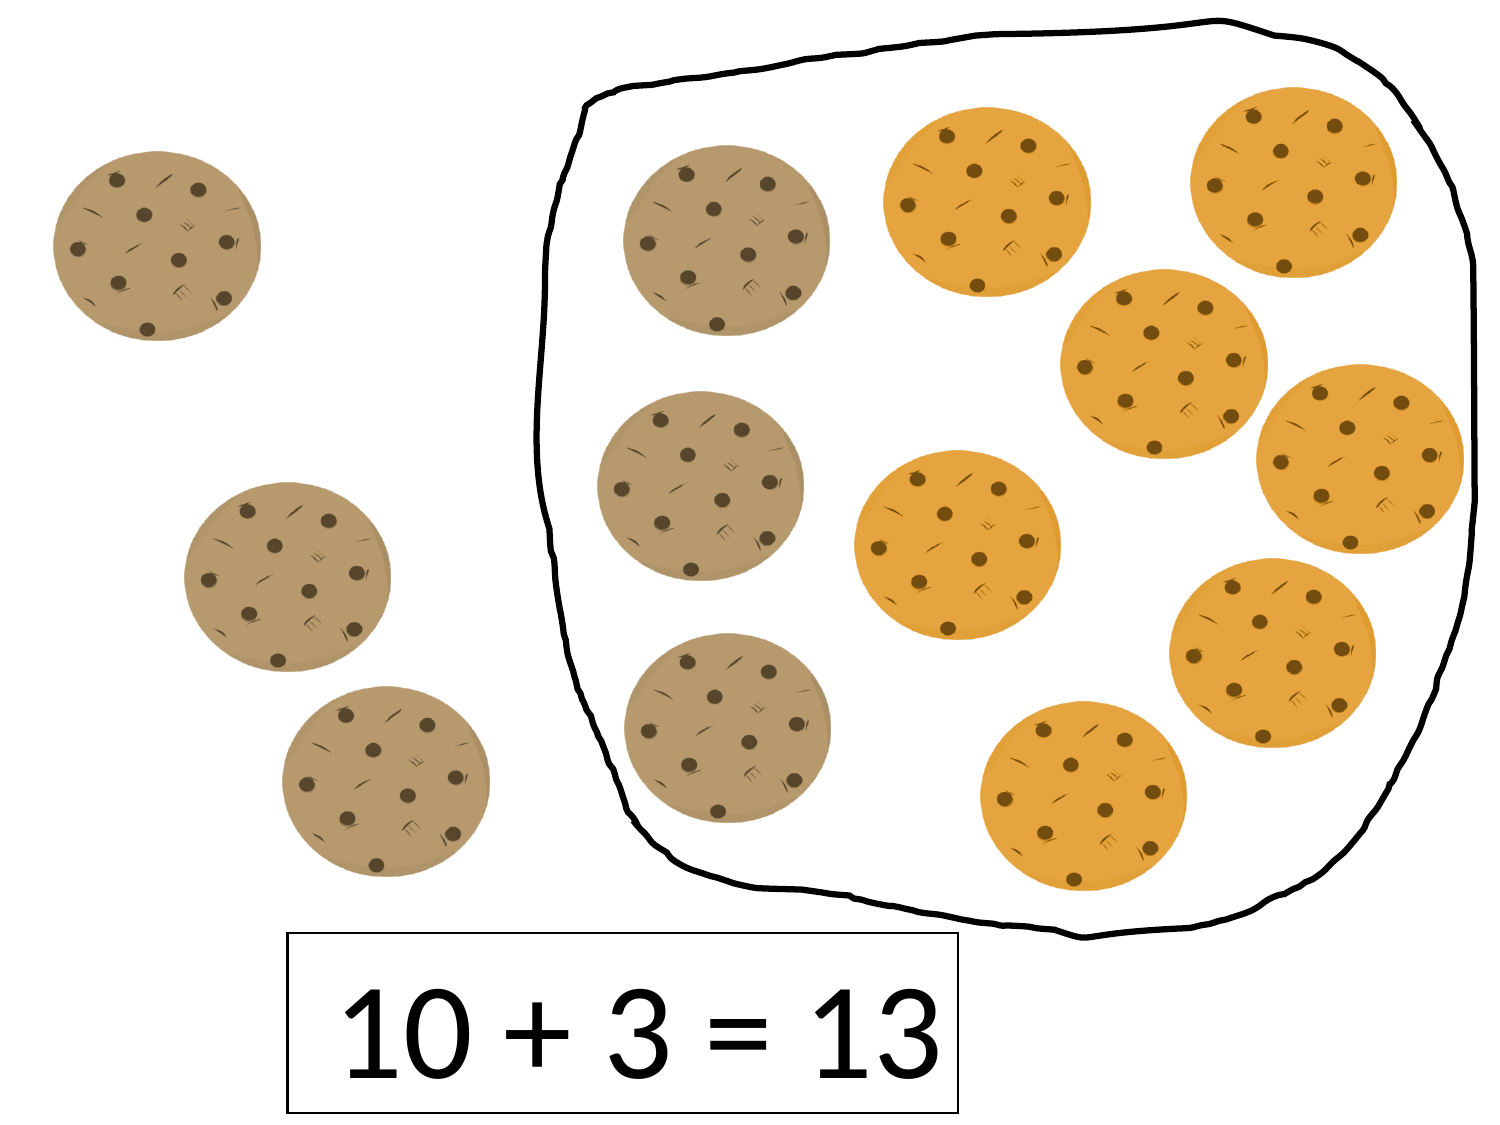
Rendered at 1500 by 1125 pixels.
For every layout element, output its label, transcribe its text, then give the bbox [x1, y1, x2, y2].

picture [980, 558, 1376, 891]
picture [623, 145, 830, 336]
picture [624, 814, 631, 823]
picture [282, 686, 490, 877]
picture [597, 391, 804, 581]
text_box 10 + 3 = 13 [287, 933, 958, 1113]
picture [53, 151, 261, 341]
picture [624, 633, 831, 823]
picture [184, 482, 391, 672]
picture [854, 87, 1464, 640]
